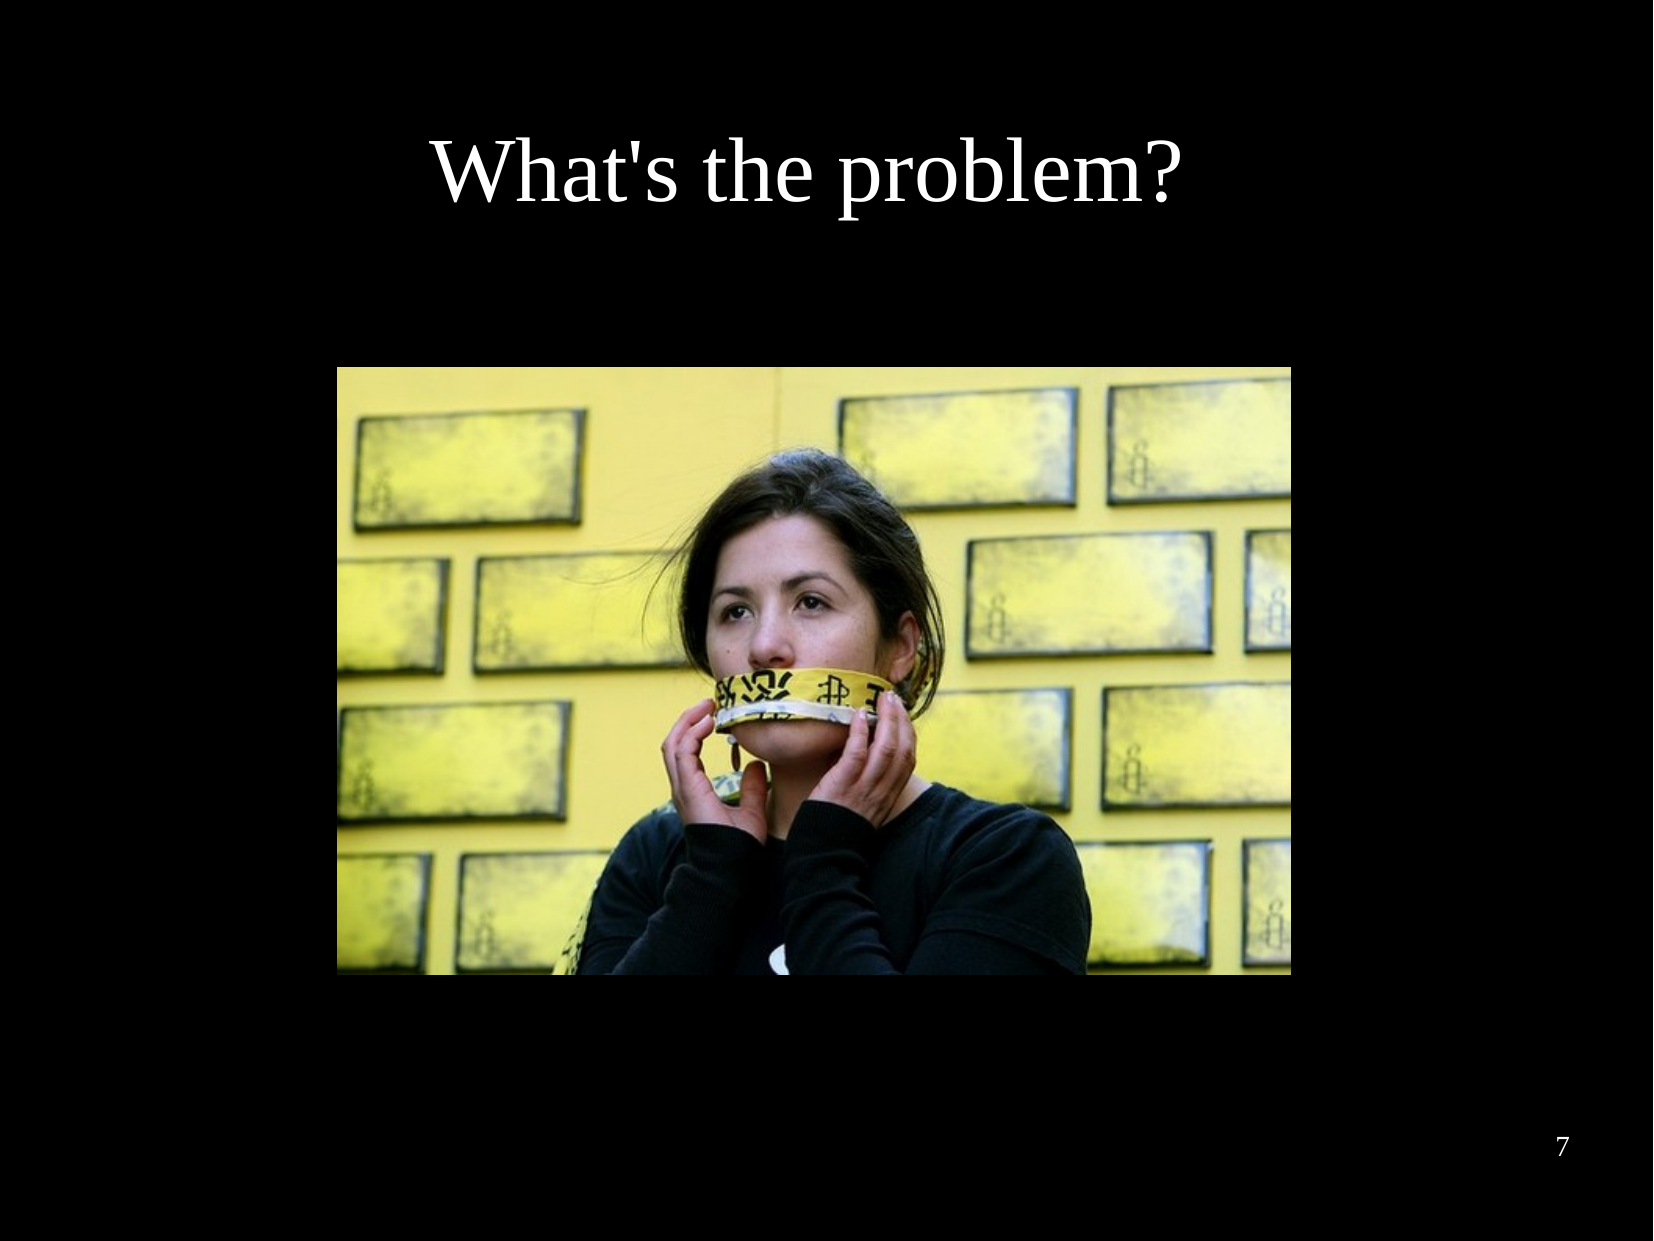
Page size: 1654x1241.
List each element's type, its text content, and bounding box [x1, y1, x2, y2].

picture [337, 367, 1291, 976]
text_box What's the problem? [414, 112, 1201, 229]
